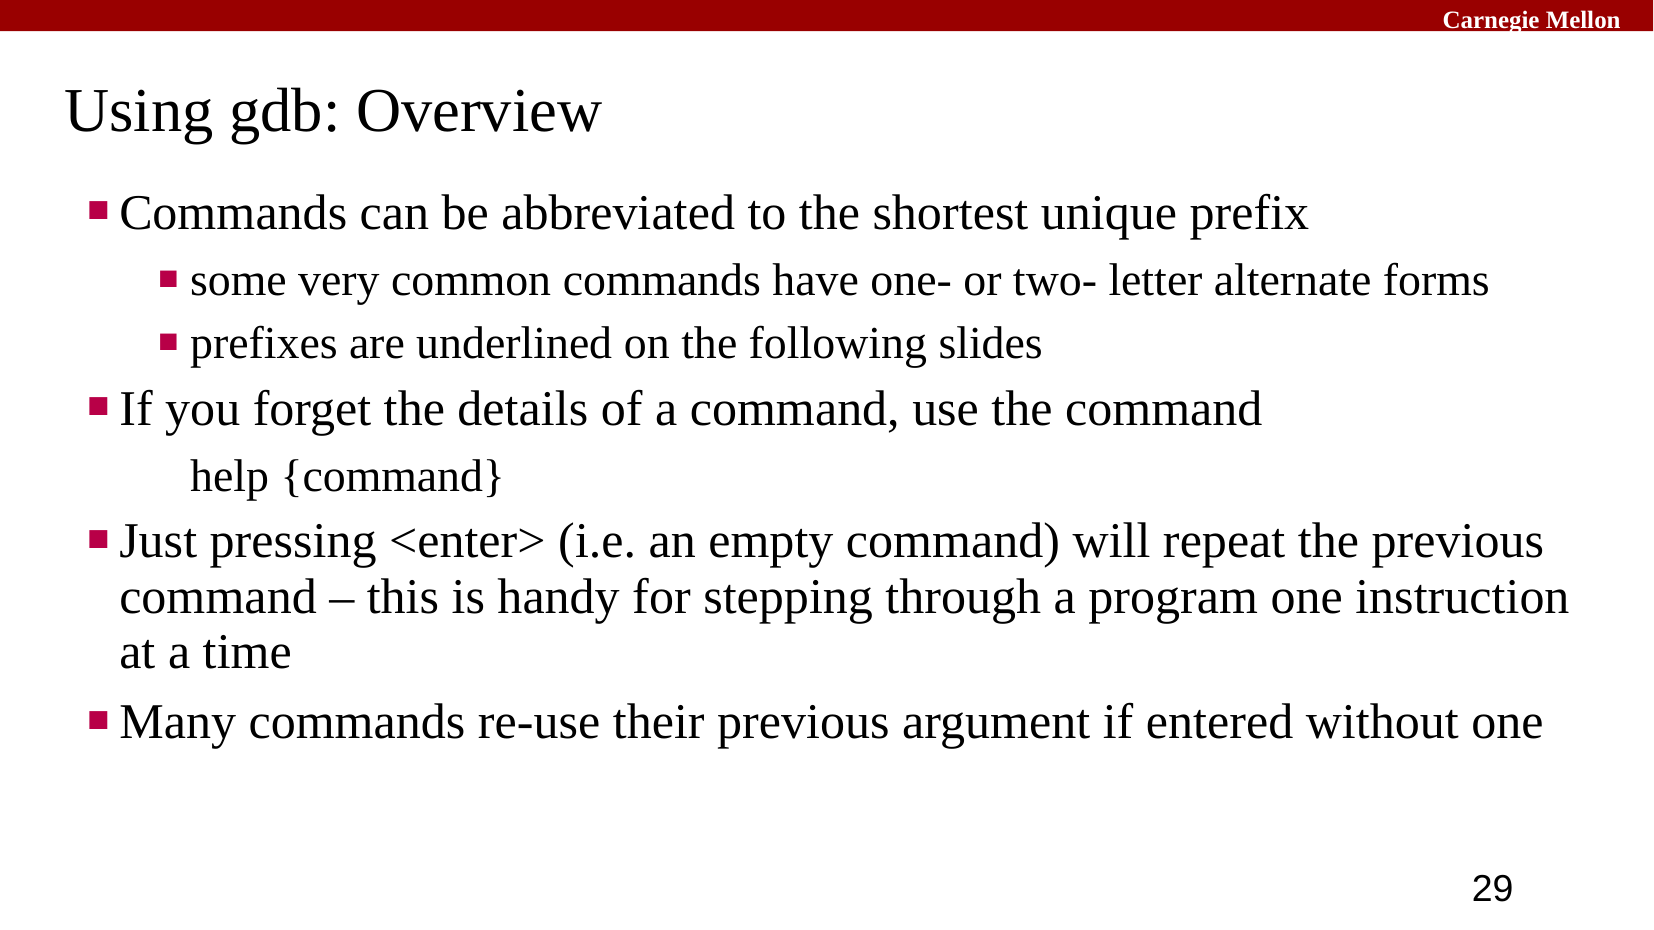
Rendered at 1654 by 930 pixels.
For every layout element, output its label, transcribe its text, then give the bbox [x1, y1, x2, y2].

title Using gdb: Overview [64, 58, 1576, 163]
list Commands can be abbreviated to the shortest unique prefix some very common commands have one- or two- letter alternate forms prefixes are underlined on the following slides If you forget the details of a command, use the command help {command} Just pressing <enter> (i.e. an empty command) will repeat the previous command – this is handy for stepping through a program one instruction at a time Many commands re-use their previous argument if entered without one [71, 184, 1576, 859]
